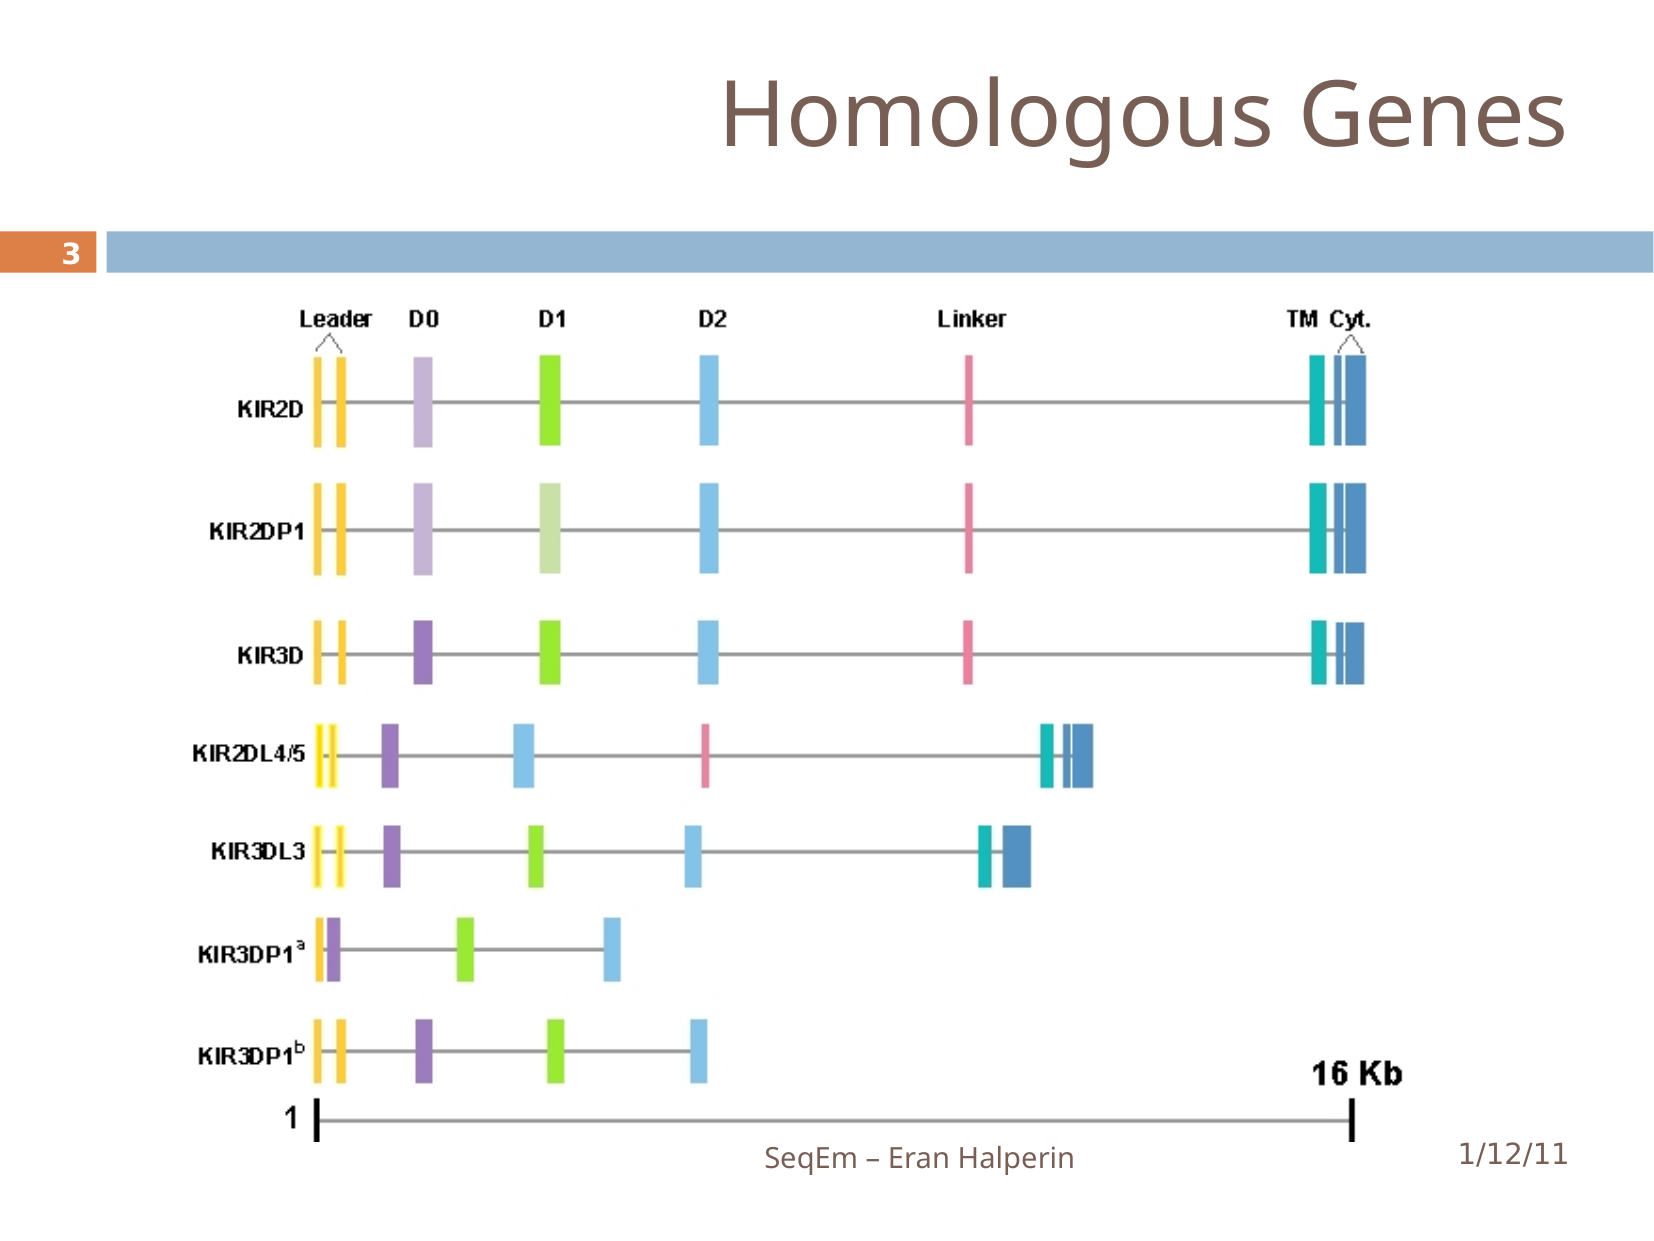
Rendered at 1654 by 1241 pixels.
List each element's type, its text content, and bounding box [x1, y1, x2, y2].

text_box 1/12/11 [1102, 1129, 1585, 1196]
text_box SeqEm – Eran Halperin [110, 1129, 1091, 1196]
text_box <מספר> [0, 229, 97, 275]
picture [192, 303, 1406, 1142]
text_box Homologous Genes [110, 41, 1585, 221]
